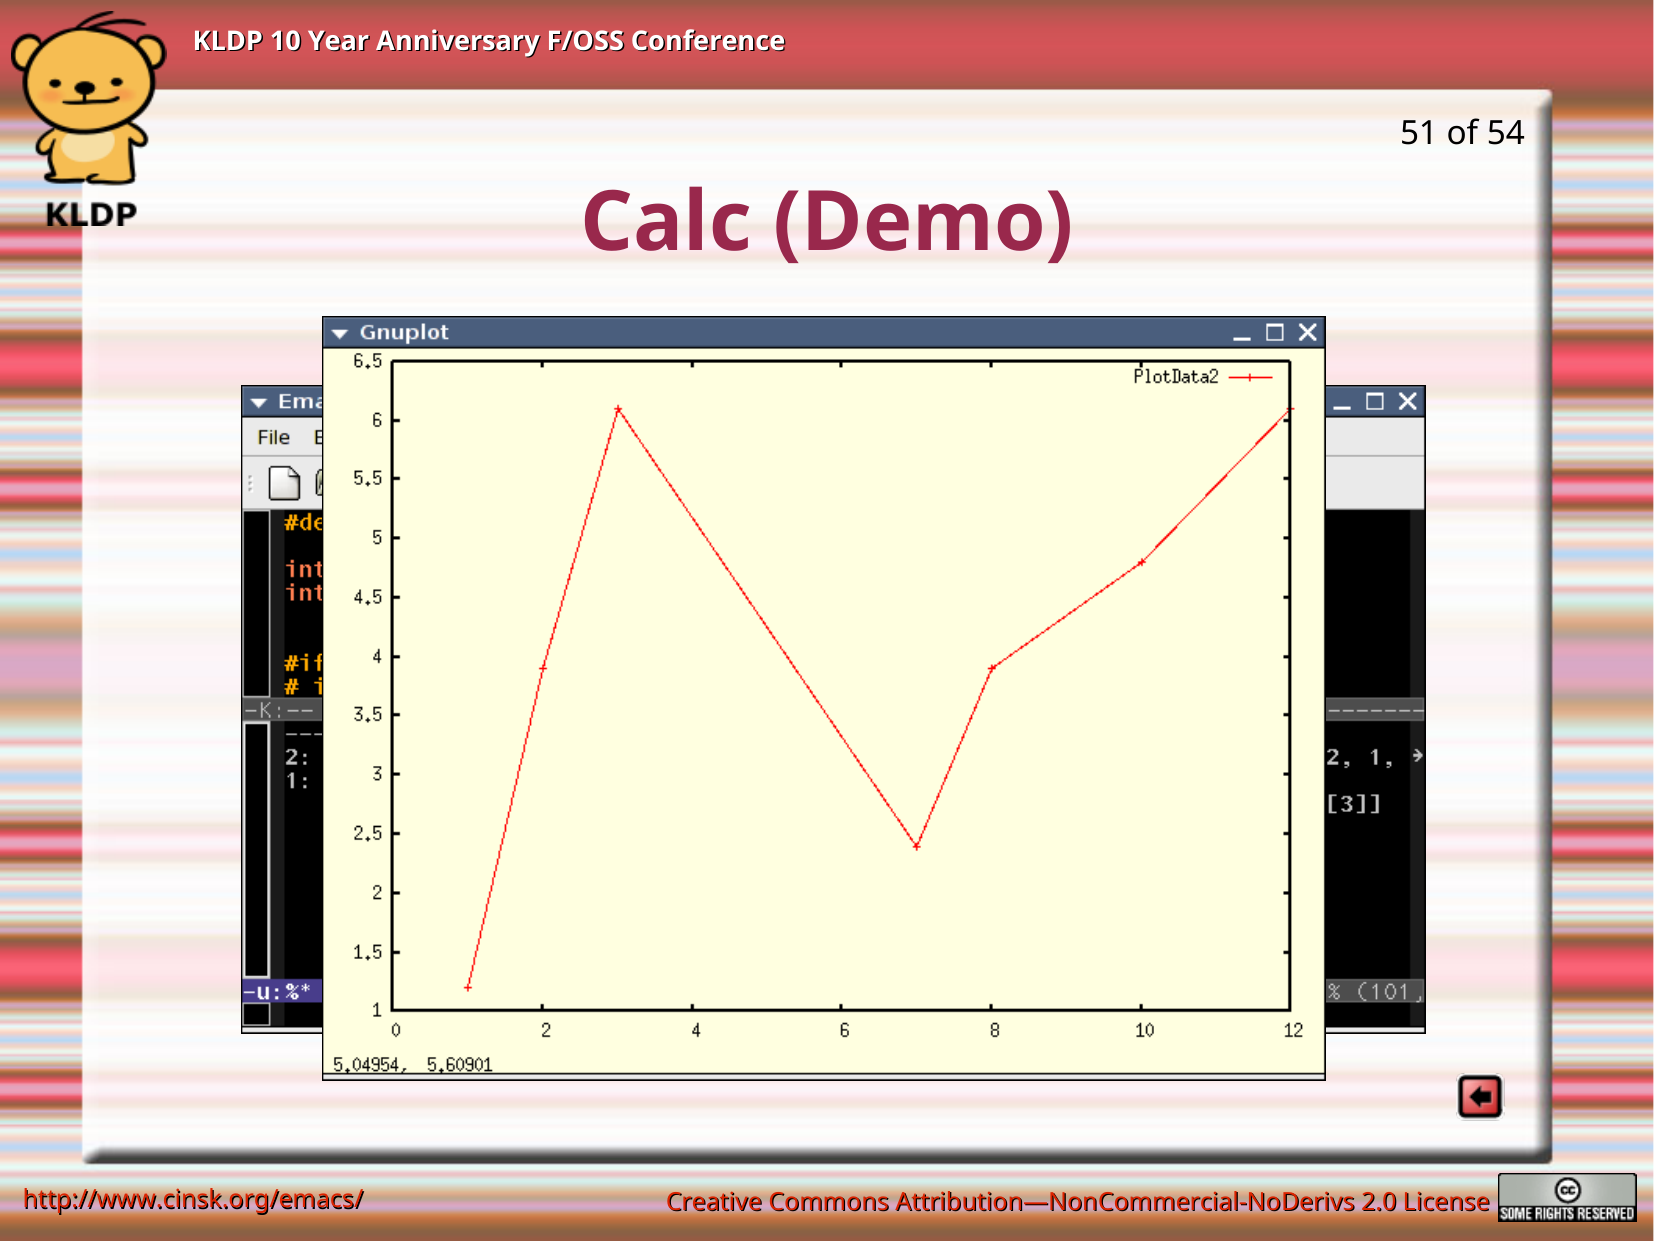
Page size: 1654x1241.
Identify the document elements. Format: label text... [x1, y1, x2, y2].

title Calc (Demo) [121, 114, 1534, 322]
picture [0, 0, 1654, 1241]
